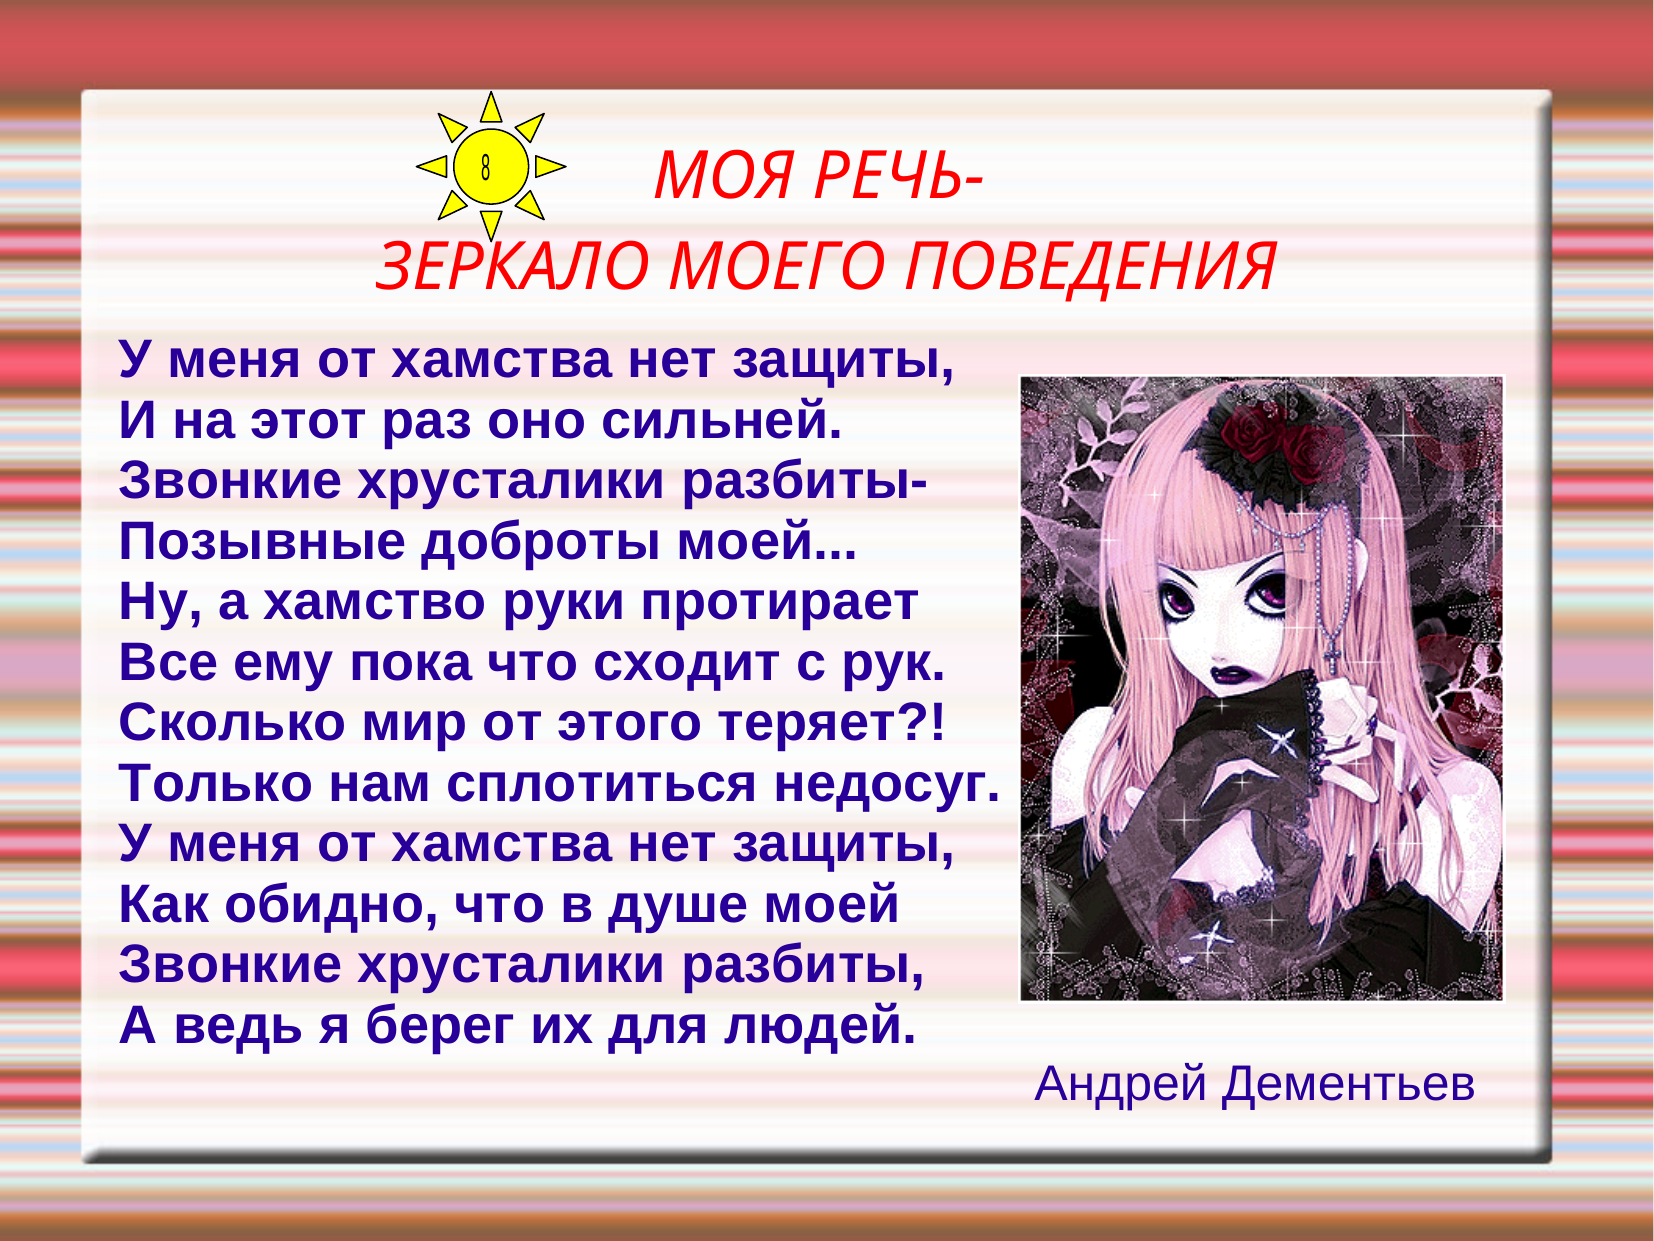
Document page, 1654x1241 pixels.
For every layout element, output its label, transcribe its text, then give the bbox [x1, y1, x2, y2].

picture [0, 0, 1654, 1241]
title МОЯ РЕЧЬ- ЗЕРКАЛО МОЕГО ПОВЕДЕНИЯ [121, 122, 1534, 315]
list У меня от хамства нет защиты, И на этот раз оно сильней. Звонкие хрусталики разбиты- Позывные доброты моей... Ну, а хамство руки протирает Все ему пока что сходит с рук. Сколько мир от этого теряет?! Только нам сплотиться недосуг. У меня от хамства нет защиты, Как обидно, что в душе моей Звонкие хрусталики разбиты, А ведь я берег их для людей. Андрей Дементьев [36, 328, 1477, 1241]
